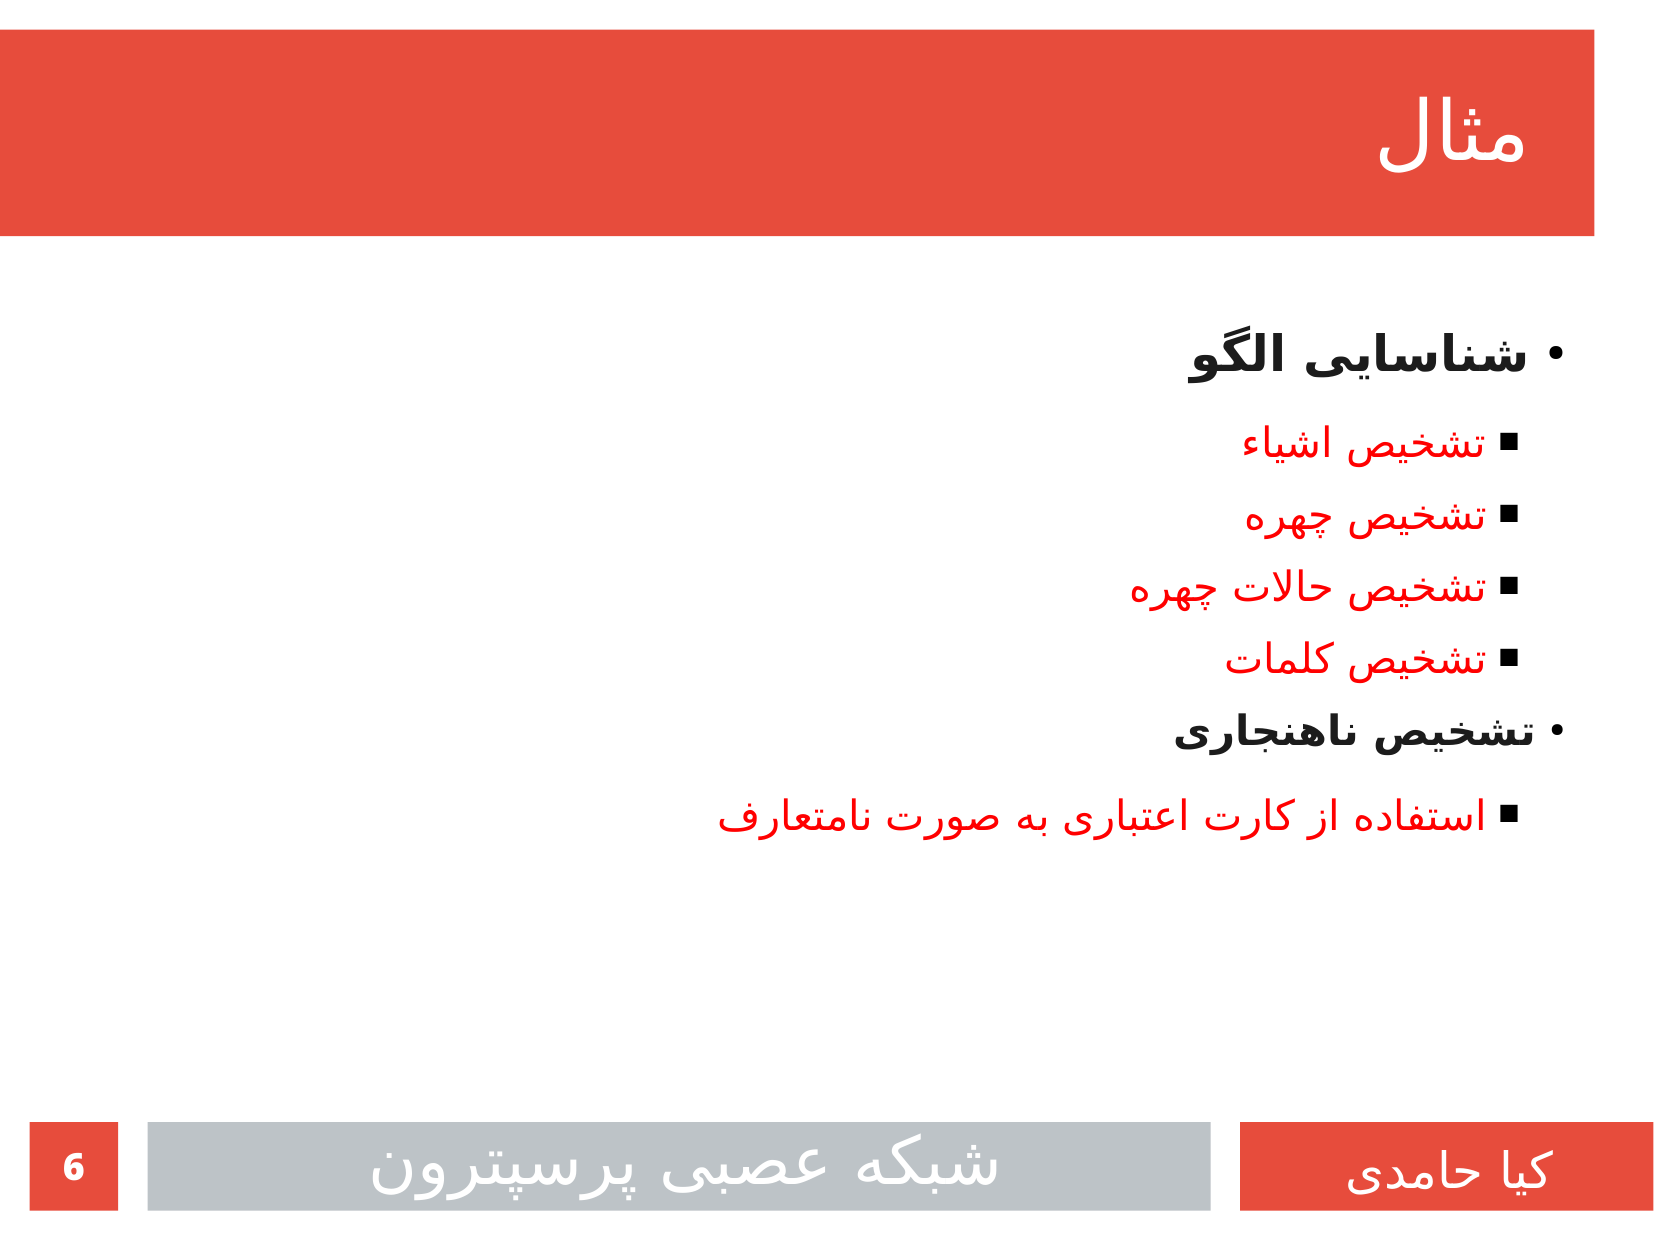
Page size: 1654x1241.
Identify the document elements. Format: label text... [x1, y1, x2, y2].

title مثال [45, 32, 1531, 181]
title کیا حامدی [1245, 1127, 1654, 1201]
list شناسایی الگو تشخیص اشیاء تشخیص چهره تشخیص حالات چهره تشخیص کلمات تشخیص ناهنجاری استفاده از کارت اعتباری به صورت نامتعارف [59, 324, 1565, 1093]
title شبکه عصبی پرسپترون [150, 1127, 1201, 1201]
